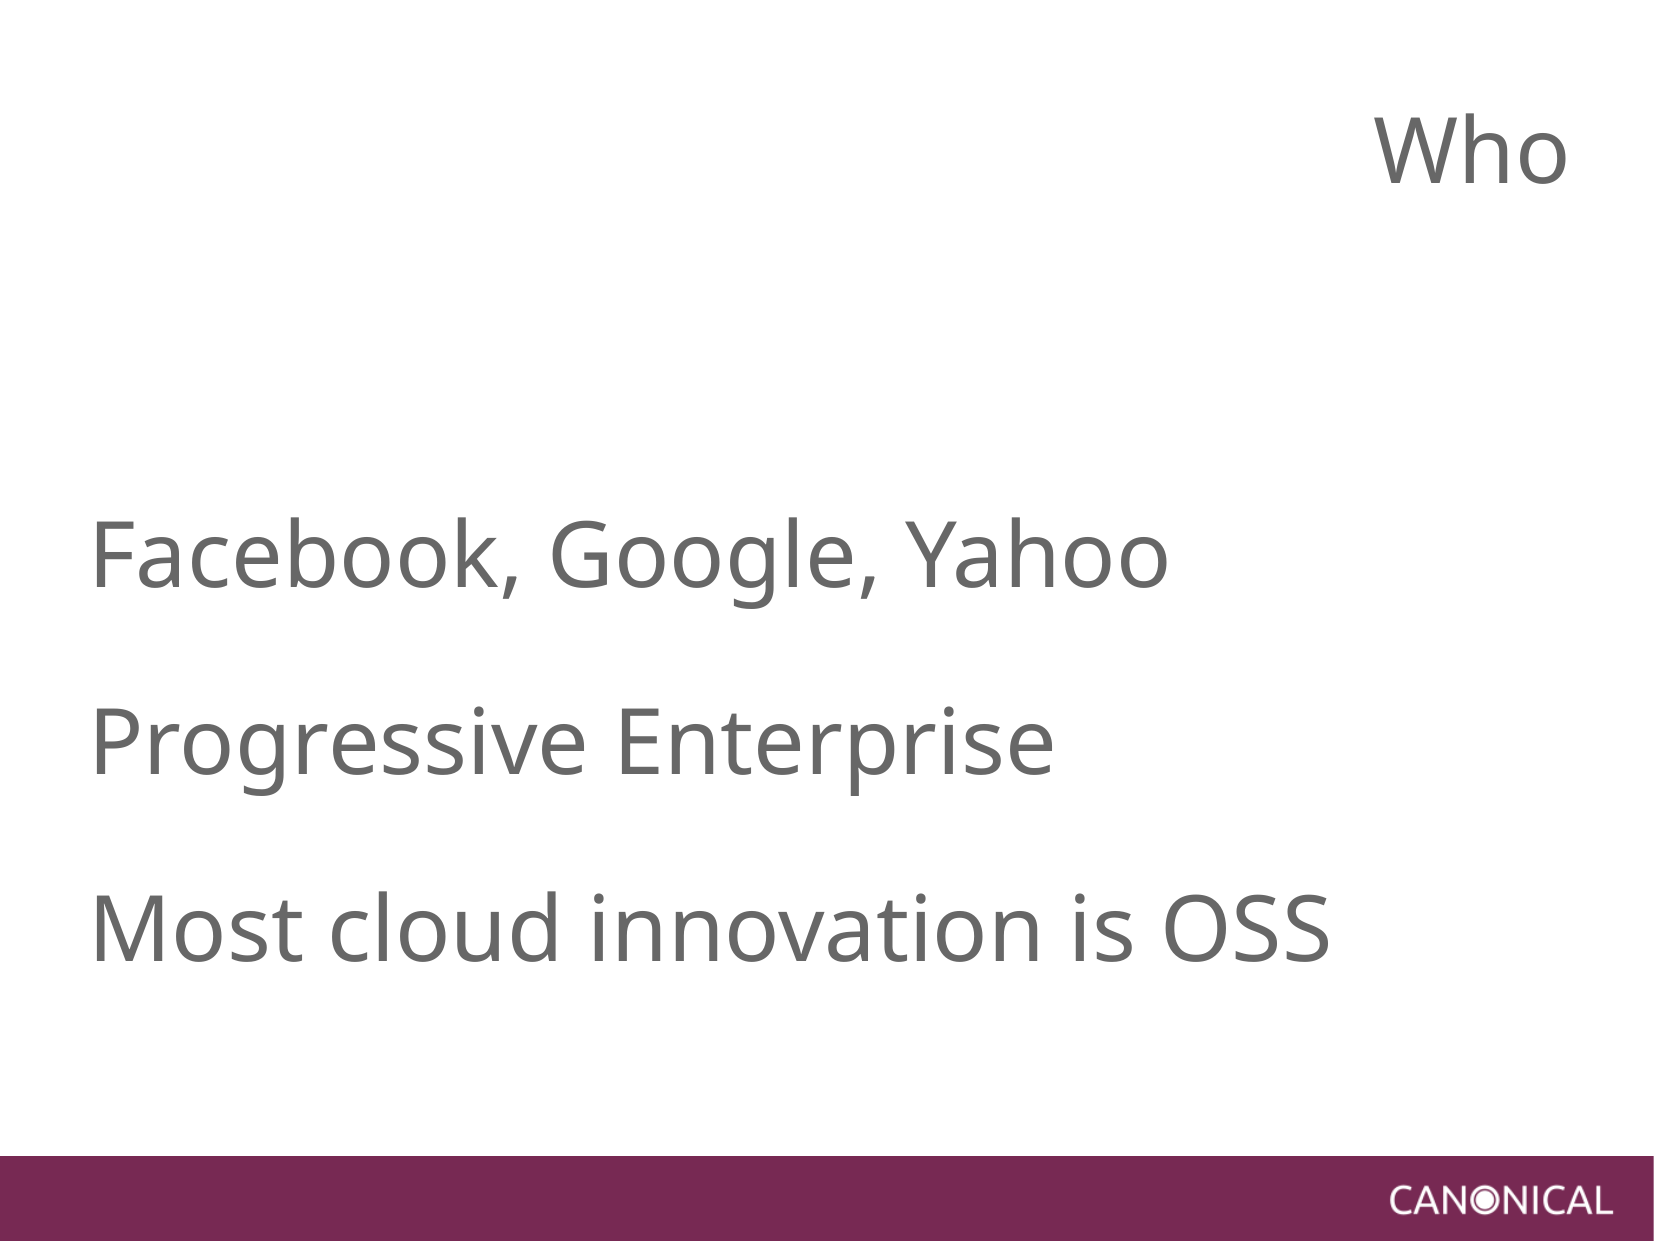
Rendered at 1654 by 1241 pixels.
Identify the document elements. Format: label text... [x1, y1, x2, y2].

text_box Facebook, Google, Yahoo Progressive Enterprise Most cloud innovation is OSS [88, 354, 1577, 1123]
subtitle Who [82, 56, 1571, 237]
picture [0, 1156, 1654, 1241]
